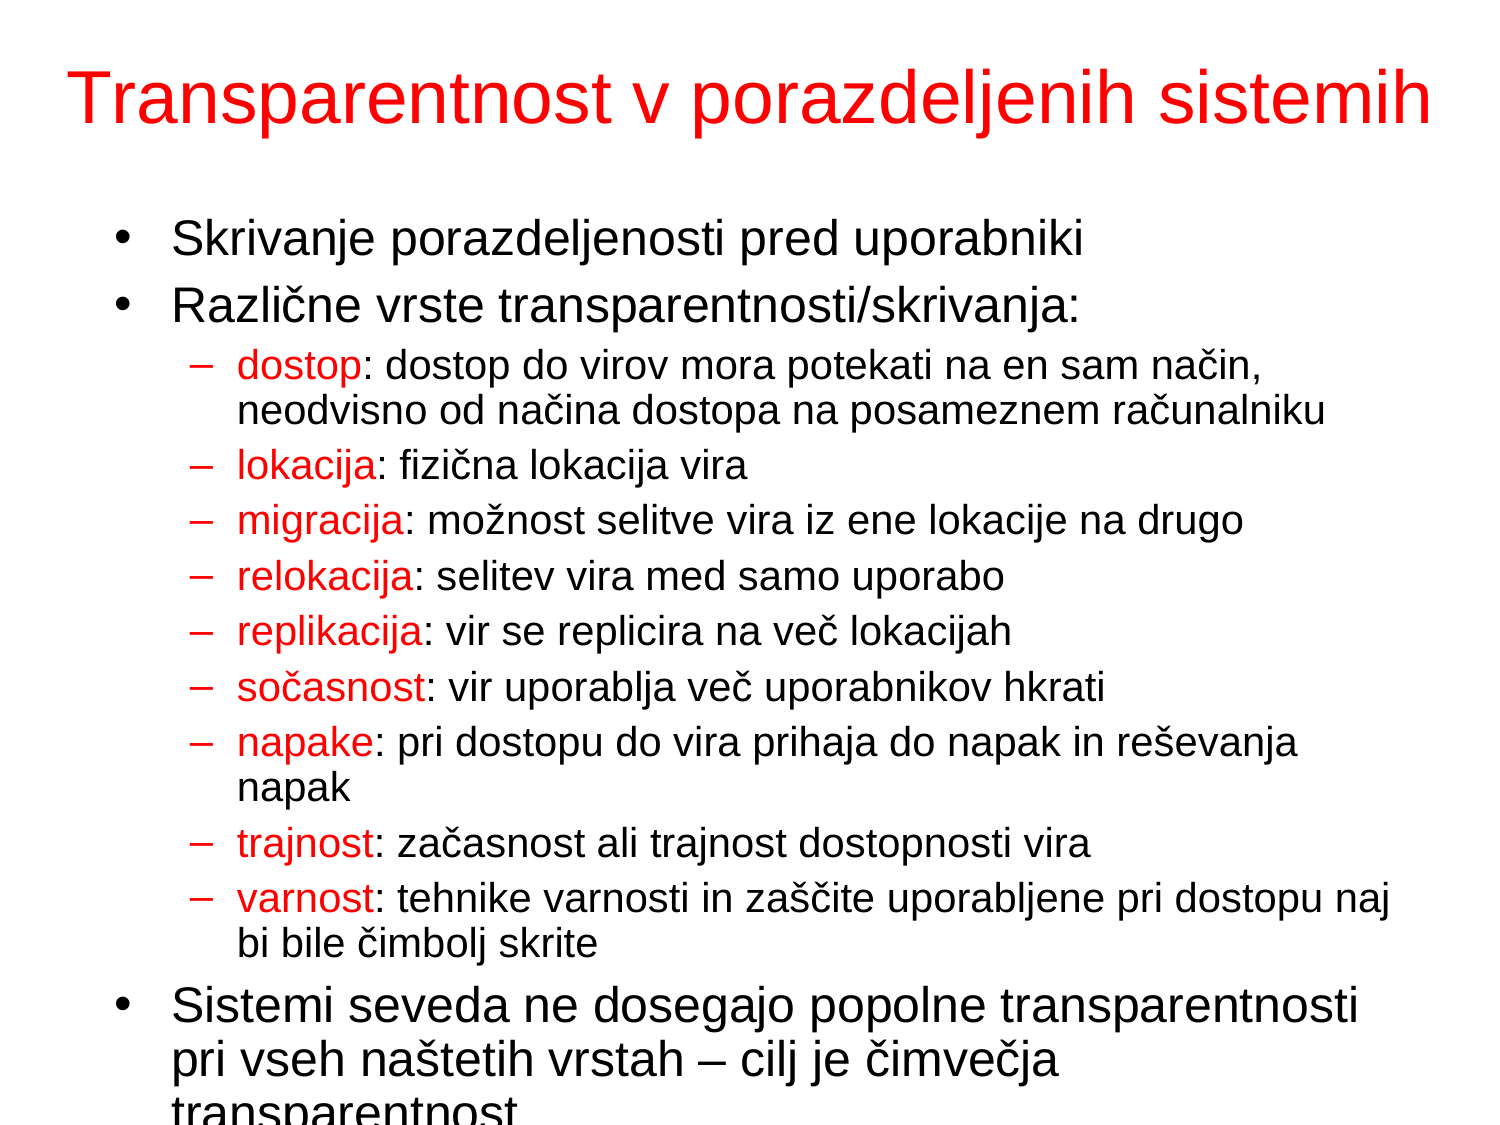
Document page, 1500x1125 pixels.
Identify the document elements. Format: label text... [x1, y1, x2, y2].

title Transparentnost v porazdeljenih sistemih [0, 0, 1500, 188]
text_box Skrivanje porazdeljenosti pred uporabniki Različne vrste transparentnosti/skrivanja: dostop: dostop do virov mora potekati na en sam način, neodvisno od načina dostopa na posameznem računalniku lokacija: fizična lokacija vira migracija: možnost selitve vira iz ene lokacije na drugo relokacija: selitev vira med samo uporabo replikacija: vir se replicira na več lokacijah sočasnost: vir uporablja več uporabnikov hkrati napake: pri dostopu do vira prihaja do napak in reševanja napak trajnost: začasnost ali trajnost dostopnosti vira varnost: tehnike varnosti in zaščite uporabljene pri dostopu naj bi bile čimbolj skrite Sistemi seveda ne dosegajo popolne transparentnosti pri vseh naštetih vrstah – cilj je čimvečja transparentnost [100, 204, 1436, 693]
